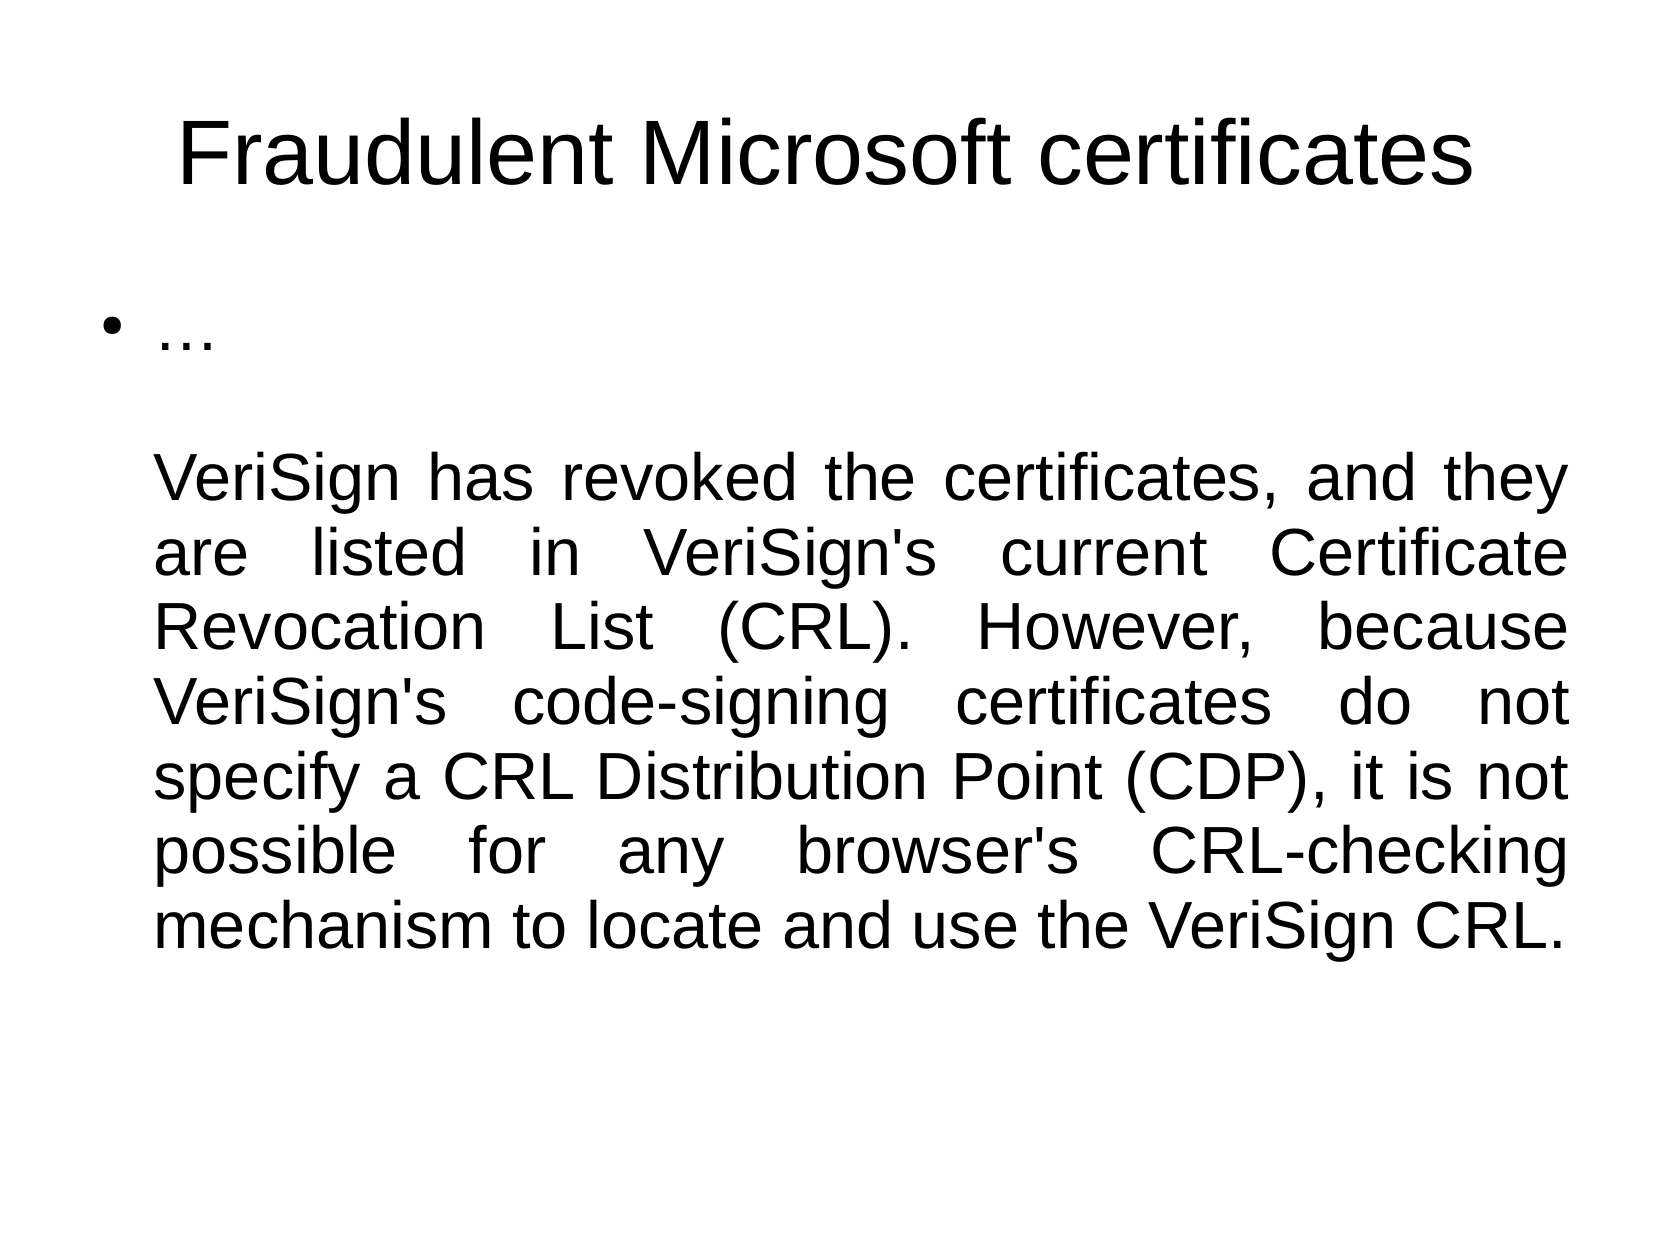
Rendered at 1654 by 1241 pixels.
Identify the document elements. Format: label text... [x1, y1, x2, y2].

title Fraudulent Microsoft certificates [82, 49, 1571, 257]
list … VeriSign has revoked the certificates, and they are listed in VeriSign's current Certificate Revocation List (CRL). However, because VeriSign's code-signing certificates do not specify a CRL Distribution Point (CDP), it is not possible for any browser's CRL-checking mechanism to locate and use the VeriSign CRL. [82, 290, 1571, 1109]
